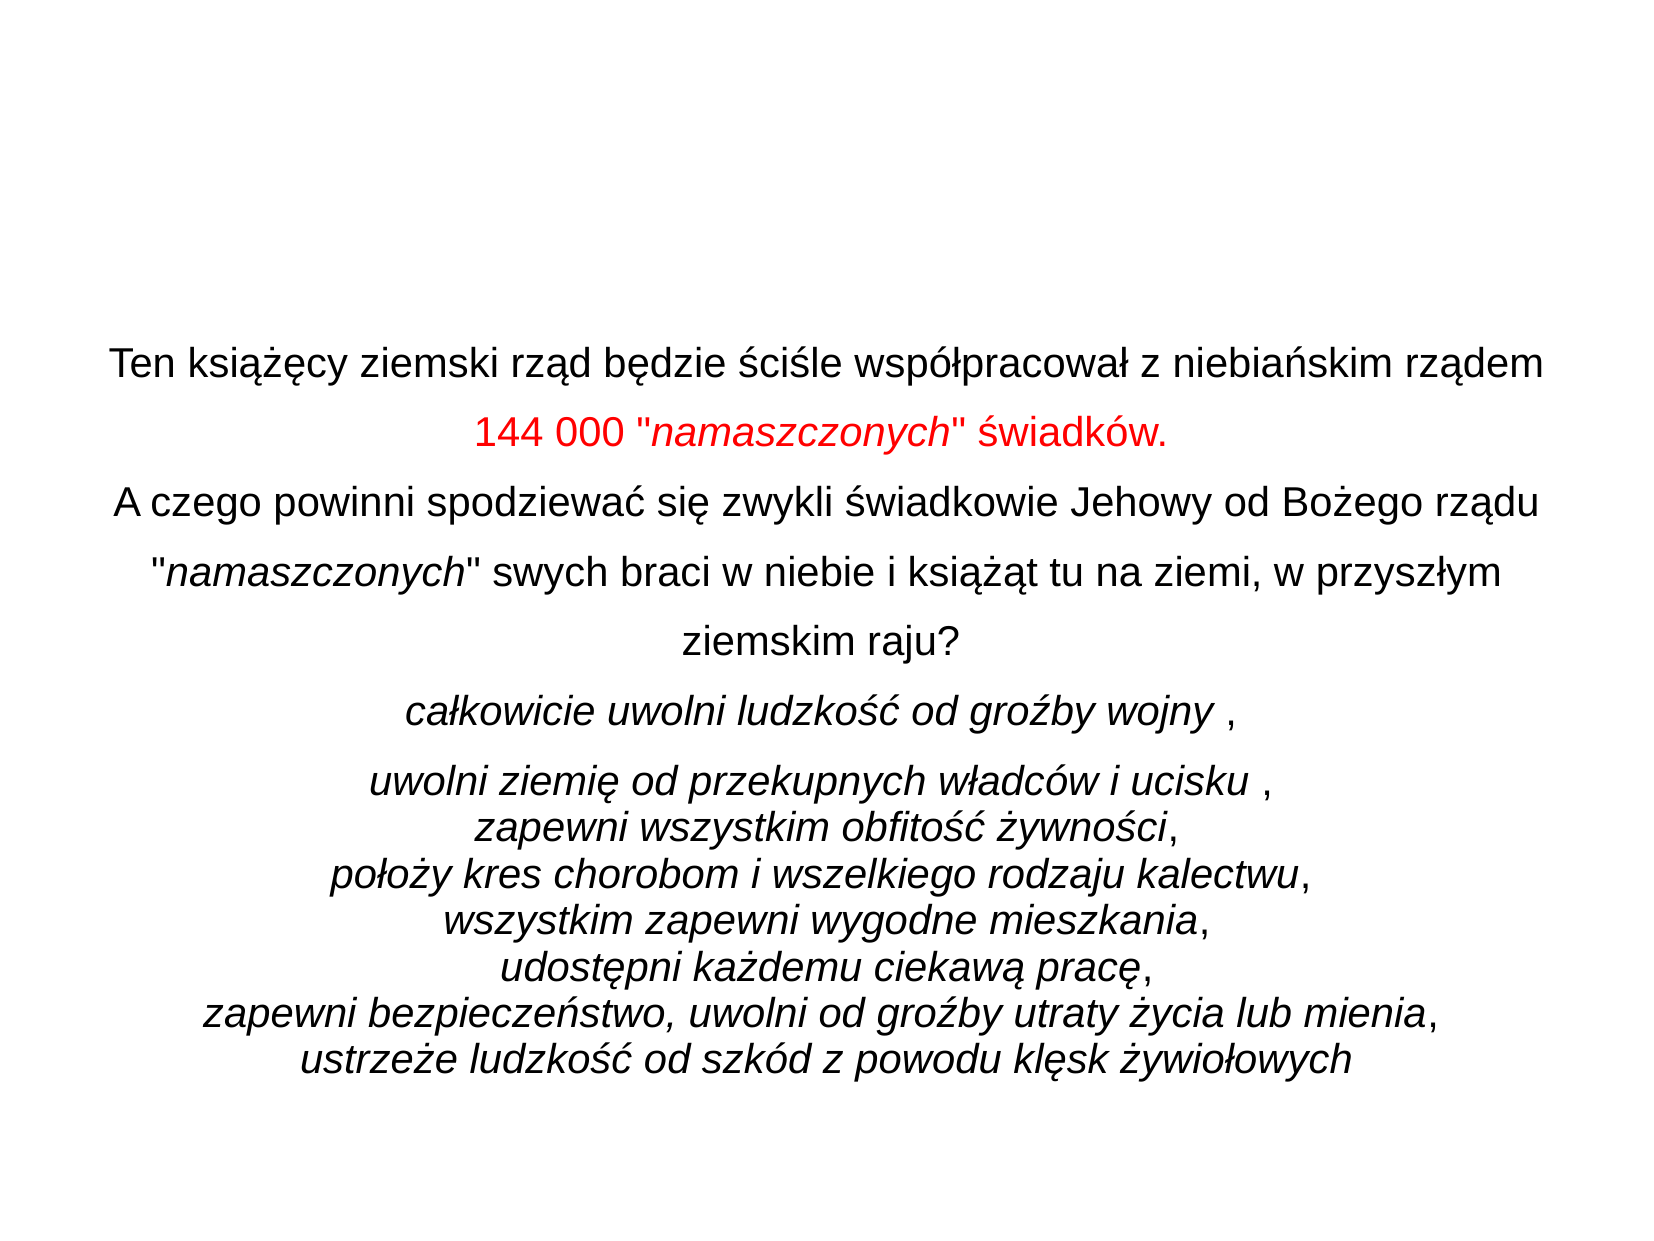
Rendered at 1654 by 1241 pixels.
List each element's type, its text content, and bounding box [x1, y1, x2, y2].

subtitle Ten książęcy ziemski rząd będzie ściśle współpracował z niebiańskim rządem 144 000 "namaszczonych" świadków. A czego powinni spodziewać się zwykli świadkowie Jehowy od Bożego rządu "namaszczonych" swych braci w niebie i książąt tu na ziemi, w przyszłym ziemskim raju? całkowicie uwolni ludzkość od groźby wojny , uwolni ziemię od przekupnych władców i ucisku , zapewni wszystkim obfitość żywności, położy kres chorobom i wszelkiego rodzaju kalectwu, wszystkim zapewni wygodne mieszkania, udostępni każdemu ciekawą pracę, zapewni bezpieczeństwo, uwolni od groźby utraty życia lub mienia, ustrzeże ludzkość od szkód z powodu klęsk żywiołowych [82, 297, 1571, 1102]
